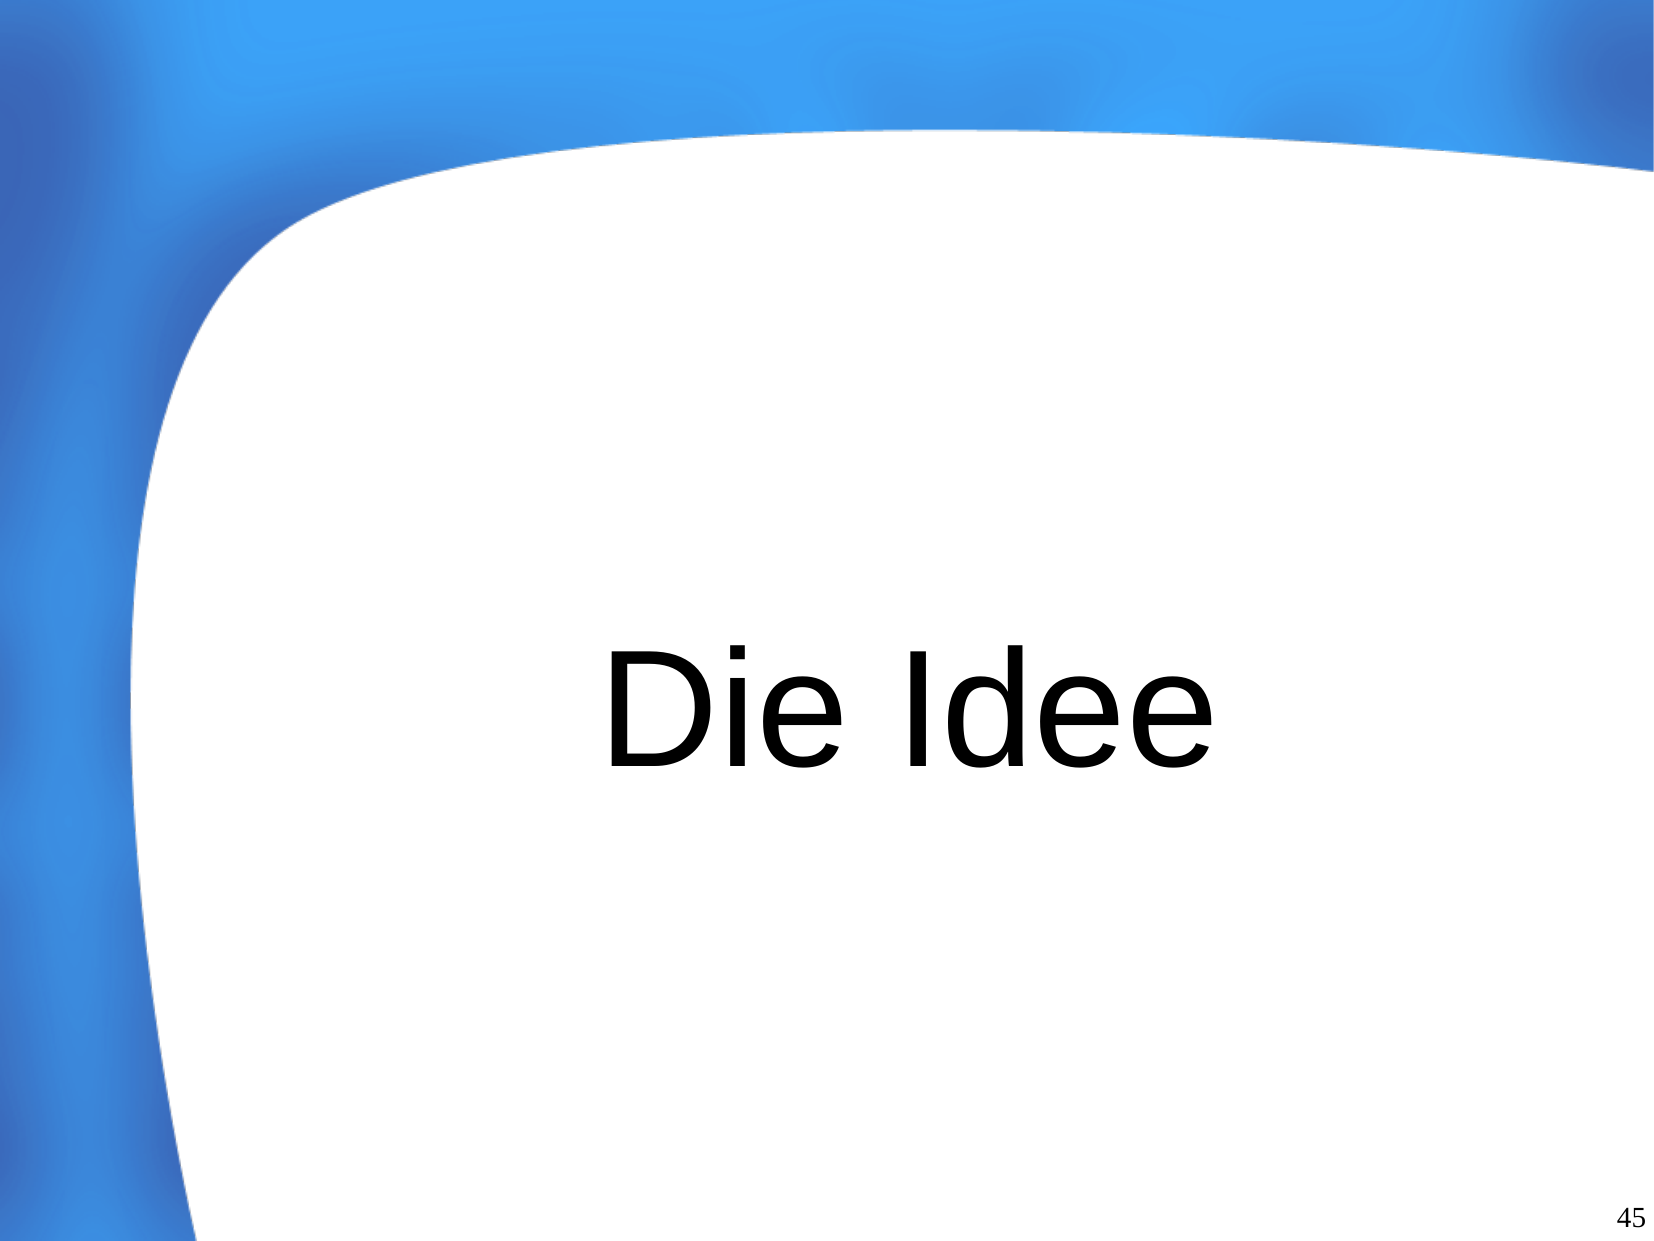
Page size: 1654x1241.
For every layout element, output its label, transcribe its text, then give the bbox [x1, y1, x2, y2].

subtitle Die Idee [259, 248, 1560, 1170]
picture [0, 0, 1654, 1241]
